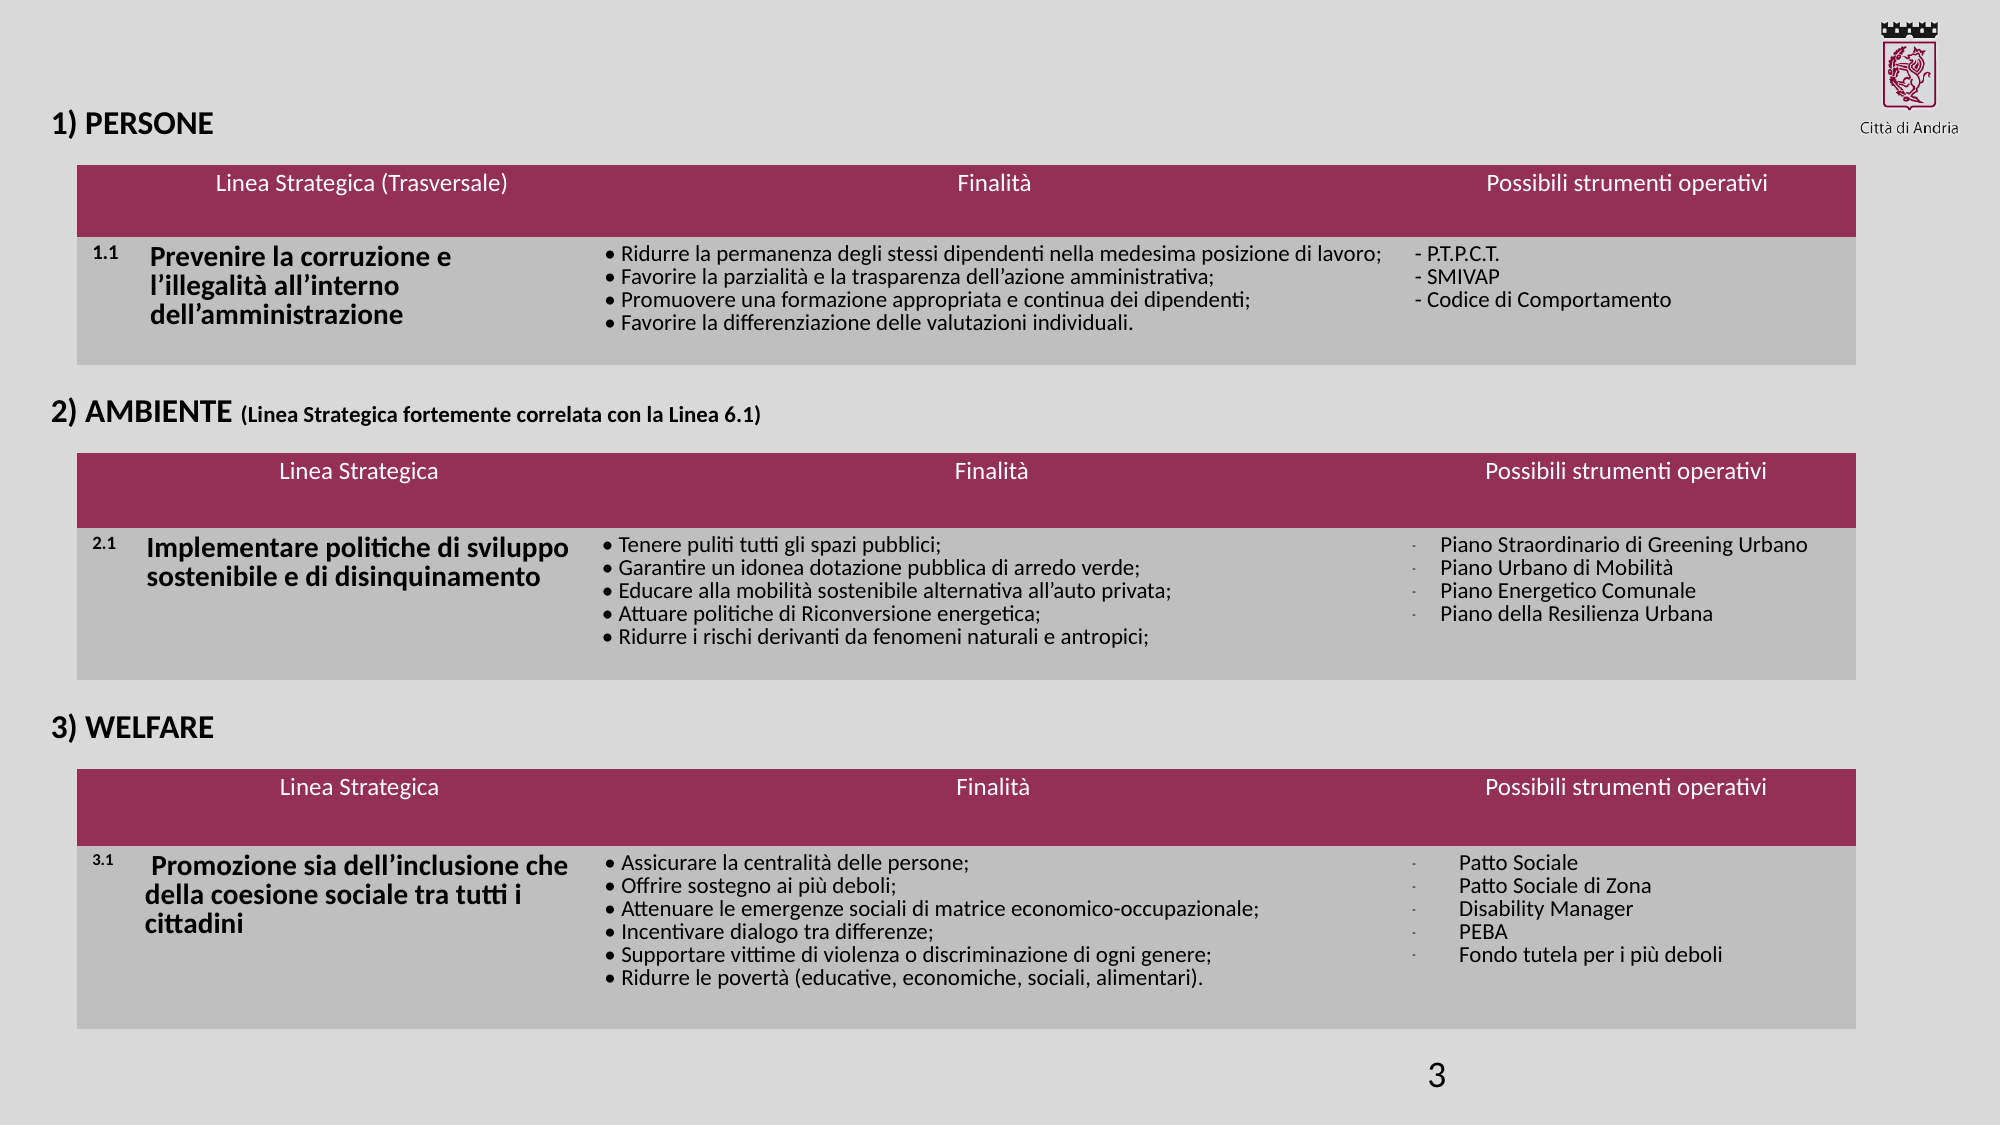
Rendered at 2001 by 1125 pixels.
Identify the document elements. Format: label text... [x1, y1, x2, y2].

table_header [77, 769, 130, 846]
table_header Finalità [587, 453, 1397, 528]
table_cell Implementare politiche di sviluppo sostenibile e di disinquinamento [132, 528, 587, 680]
table_header Finalità [589, 769, 1397, 846]
table_cell Patto Sociale Patto Sociale di Zona Disability Manager PEBA Fondo tutela per i più deboli [1397, 846, 1856, 1029]
table_cell 1.1 [77, 237, 135, 365]
slide_number <numero> [1412, 1042, 1863, 1103]
text_box 1) PERSONE [36, 93, 492, 149]
table_cell 3.1 [77, 846, 130, 1029]
table_header Linea Strategica [132, 453, 587, 528]
table_cell Piano Straordinario di Greening Urbano Piano Urbano di Mobilità Piano Energetico Comunale Piano della Resilienza Urbana [1397, 528, 1856, 680]
table_header Possibili strumenti operativi [1397, 453, 1856, 528]
table_header Possibili strumenti operativi [1400, 165, 1856, 237]
table_cell Prevenire la corruzione e l’illegalità all’interno dell’amministrazione [135, 237, 589, 365]
table_header [77, 453, 132, 528]
picture [1855, 17, 1964, 139]
text_box 3) WELFARE [36, 697, 1065, 753]
table_header Possibili strumenti operativi [1397, 769, 1856, 846]
table_cell • Assicurare la centralità delle persone; • Offrire sostegno ai più deboli; • Attenuare le emergenze sociali di matrice economico-occupazionale; • Incentivare dialogo tra differenze; • Supportare vittime di violenza o discriminazione di ogni genere; • Ridurre le povertà (educative, economiche, sociali, alimentari). [589, 846, 1397, 1029]
table_header Finalità [589, 165, 1400, 237]
table_header [77, 165, 135, 237]
table_cell 2.1 [77, 528, 132, 680]
table_cell Promozione sia dell’inclusione che della coesione sociale tra tutti i cittadini [130, 846, 589, 1029]
table_cell • Ridurre la permanenza degli stessi dipendenti nella medesima posizione di lavoro; • Favorire la parzialità e la trasparenza dell’azione amministrativa; • Promuovere una formazione appropriata e continua dei dipendenti; • Favorire la differenziazione delle valutazioni individuali. [589, 237, 1400, 365]
table_cell - P.T.P.C.T. - SMIVAP - Codice di Comportamento [1400, 237, 1856, 365]
table_cell • Tenere puliti tutti gli spazi pubblici; • Garantire un idonea dotazione pubblica di arredo verde; • Educare alla mobilità sostenibile alternativa all’auto privata; • Attuare politiche di Riconversione energetica; • Ridurre i rischi derivanti da fenomeni naturali e antropici; [587, 528, 1397, 680]
text_box 2) AMBIENTE (Linea Strategica fortemente correlata con la Linea 6.1) [36, 381, 877, 437]
table_header Linea Strategica (Trasversale) [135, 165, 589, 237]
table_header Linea Strategica [130, 769, 589, 846]
